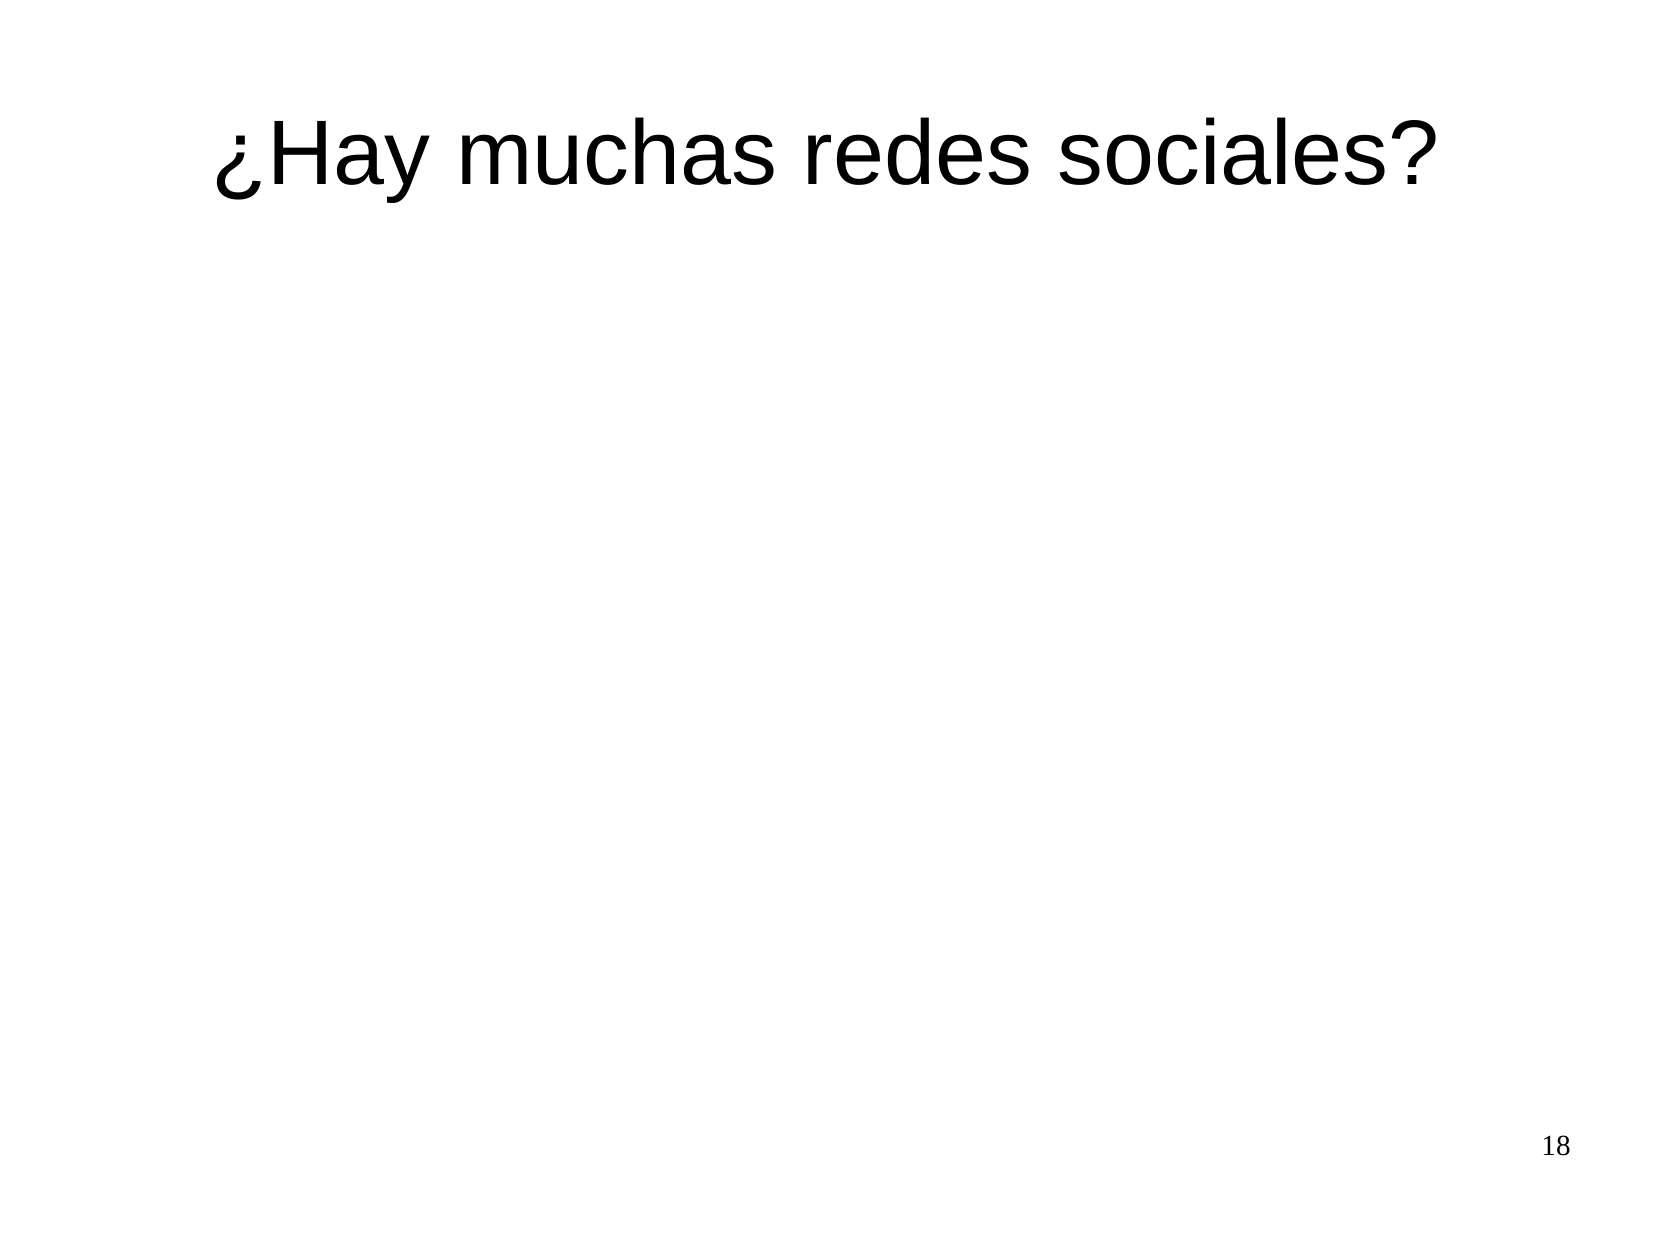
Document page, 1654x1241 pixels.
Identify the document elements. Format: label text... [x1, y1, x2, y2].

title ¿Hay muchas redes sociales? [82, 49, 1571, 257]
